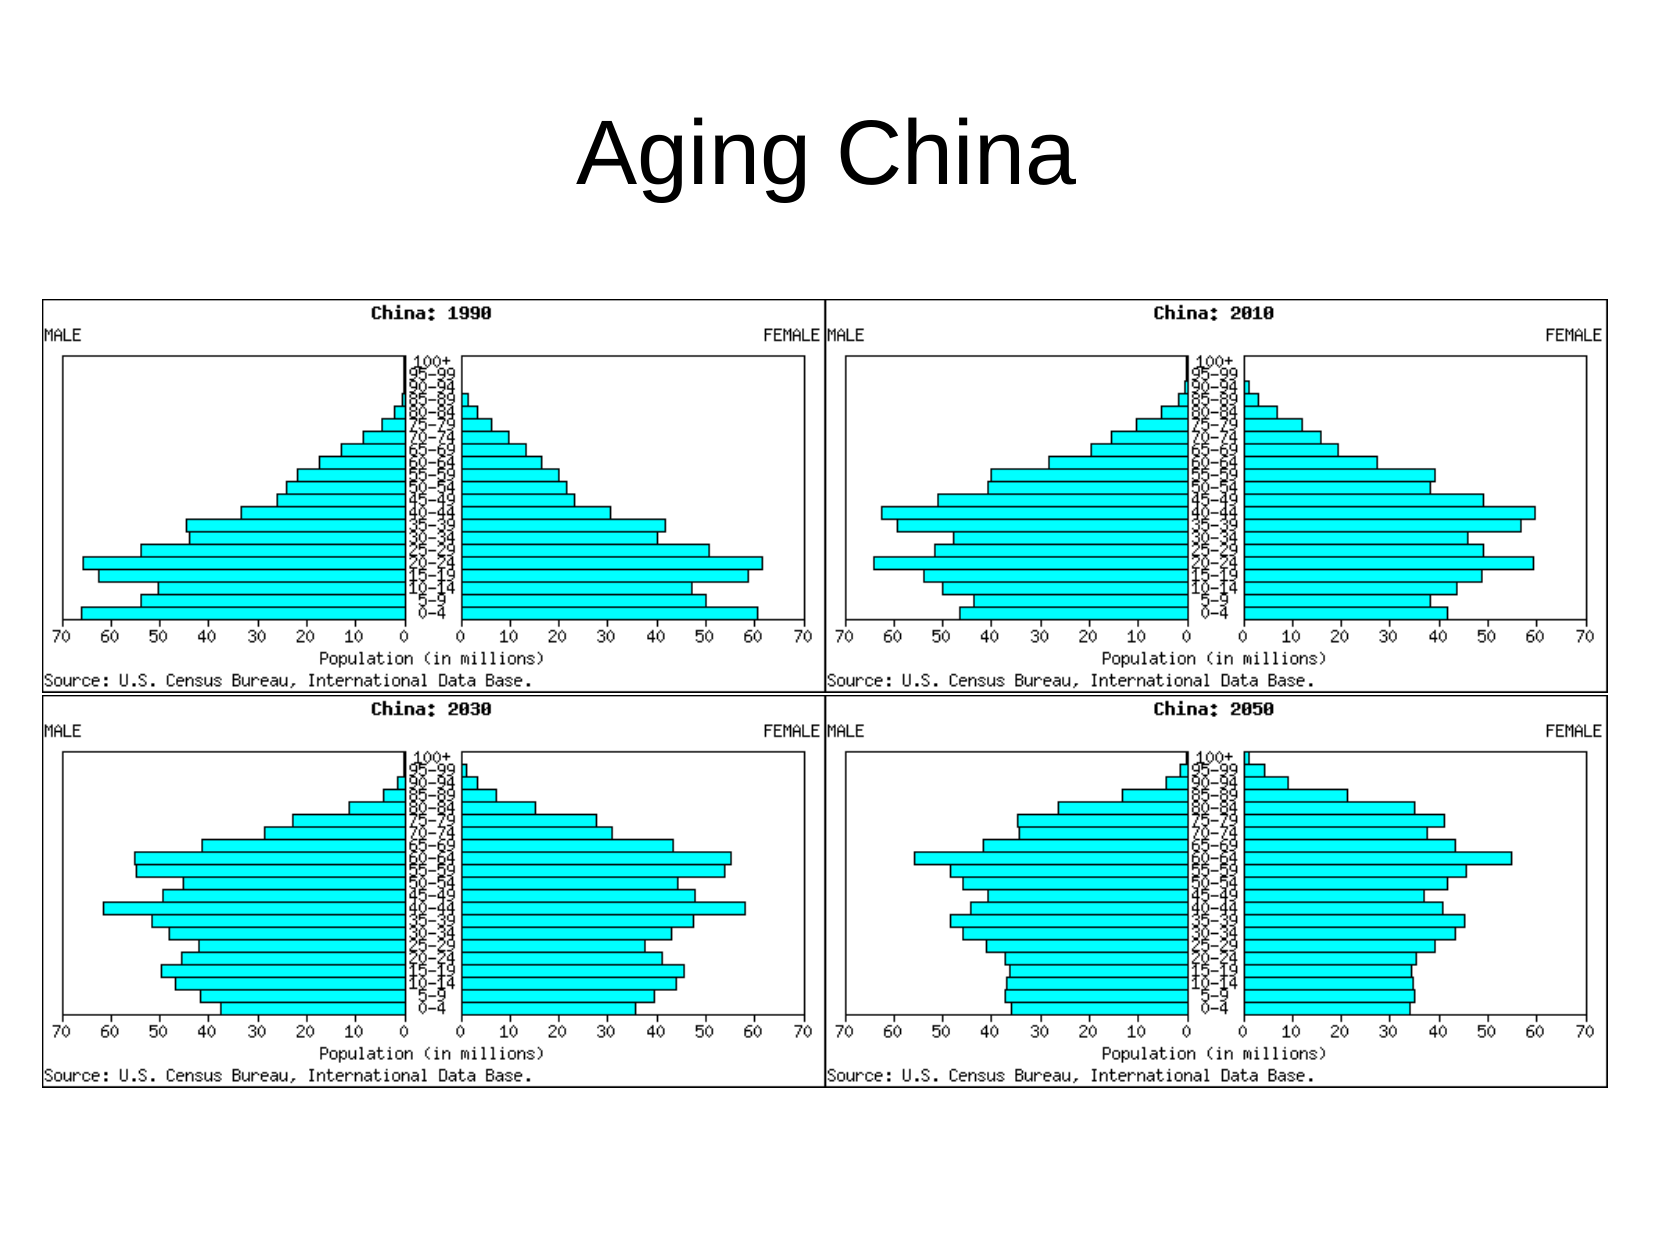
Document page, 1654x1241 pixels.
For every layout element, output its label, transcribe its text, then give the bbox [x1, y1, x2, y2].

picture [42, 695, 1608, 1088]
picture [42, 299, 1608, 693]
title Aging China [82, 49, 1571, 257]
